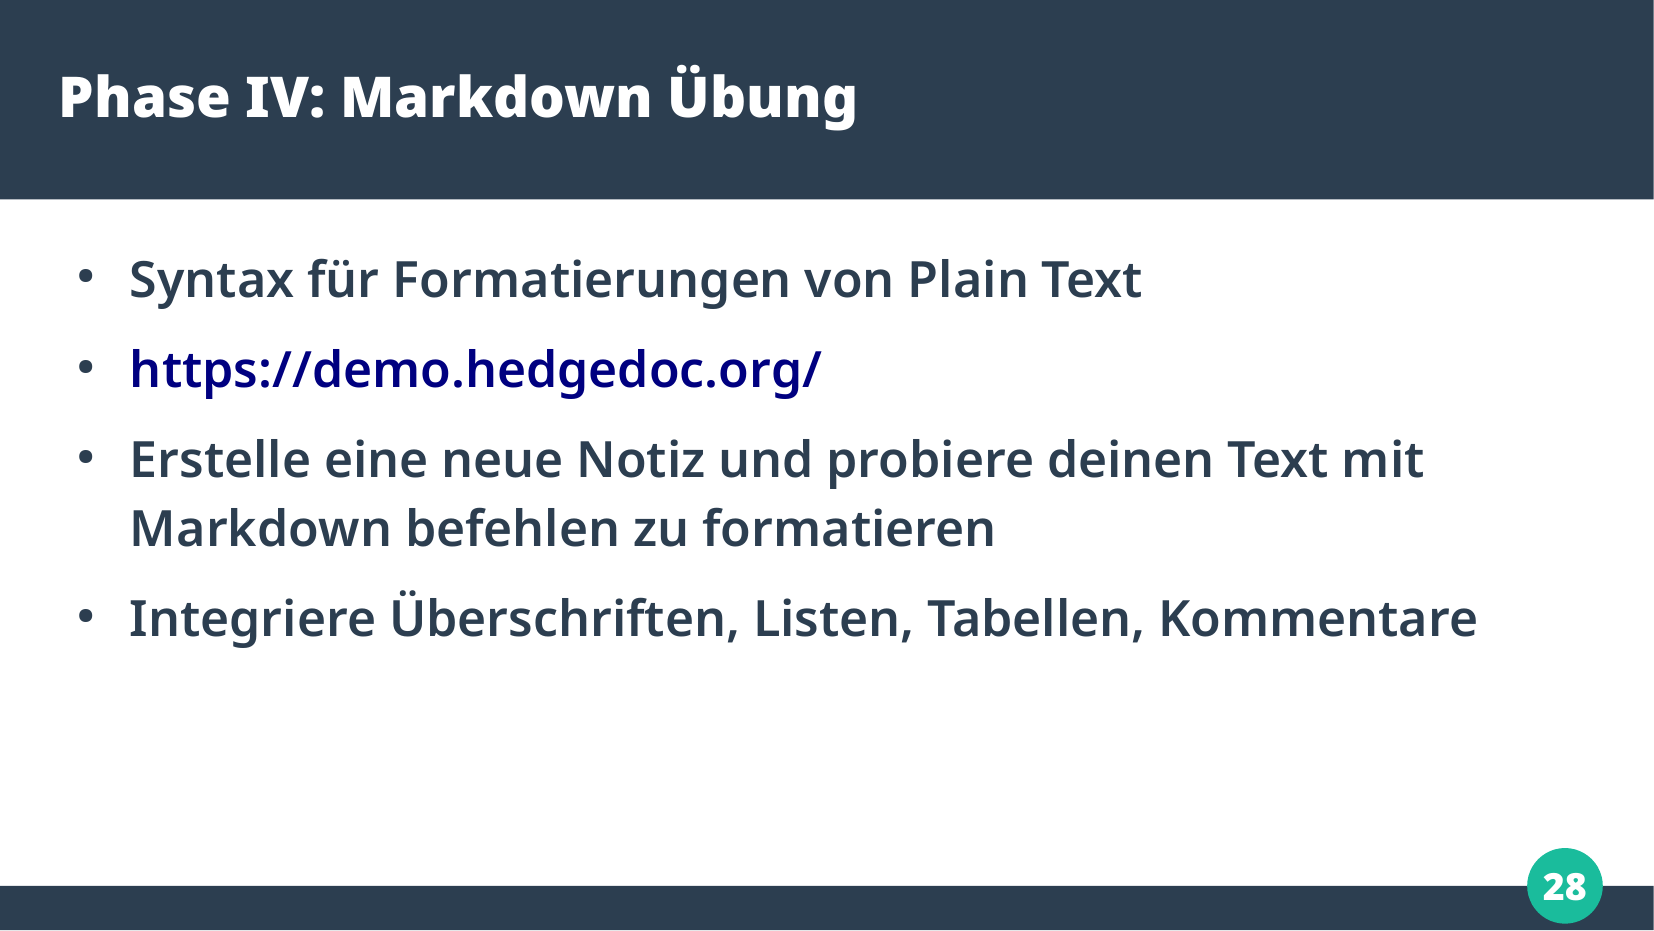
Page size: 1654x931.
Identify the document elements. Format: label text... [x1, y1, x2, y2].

title Phase IV: Markdown Übung [59, 37, 1595, 155]
list Syntax für Formatierungen von Plain Text https://demo.hedgedoc.org/ Erstelle eine neue Notiz und probiere deinen Text mit Markdown befehlen zu formatieren Integriere Überschriften, Listen, Tabellen, Kommentare [59, 243, 1595, 864]
